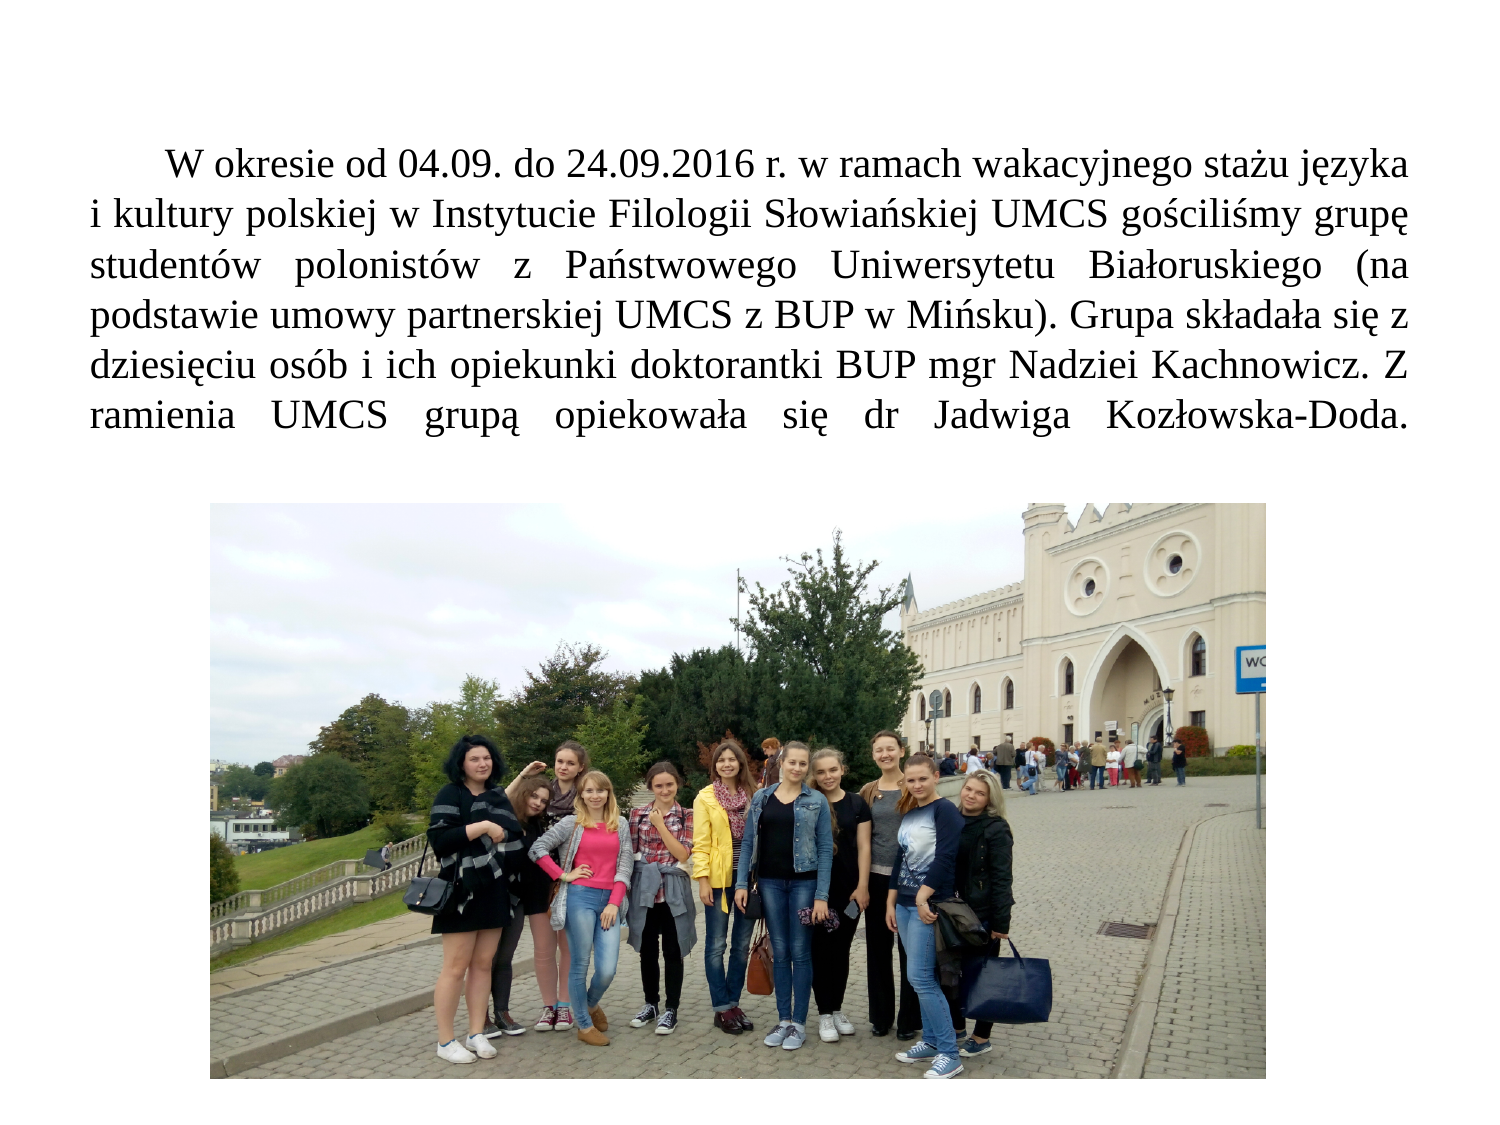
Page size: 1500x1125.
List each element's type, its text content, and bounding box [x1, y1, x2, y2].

picture [210, 503, 1266, 1079]
title W okresie od 04.09. do 24.09.2016 r. w ramach wakacyjnego stażu języka i kultury polskiej w Instytucie Filologii Słowiańskiej UMCS gościliśmy grupę studentów polonistów z Państwowego Uniwersytetu Białoruskiego (na podstawie umowy partnerskiej UMCS z BUP w Mińsku). Grupa składała się z dziesięciu osób i ich opiekunki doktorantki BUP mgr Nadziei Kachnowicz. Z ramienia UMCS grupą opiekowała się dr Jadwiga Kozłowska-Doda. [75, 128, 1425, 469]
